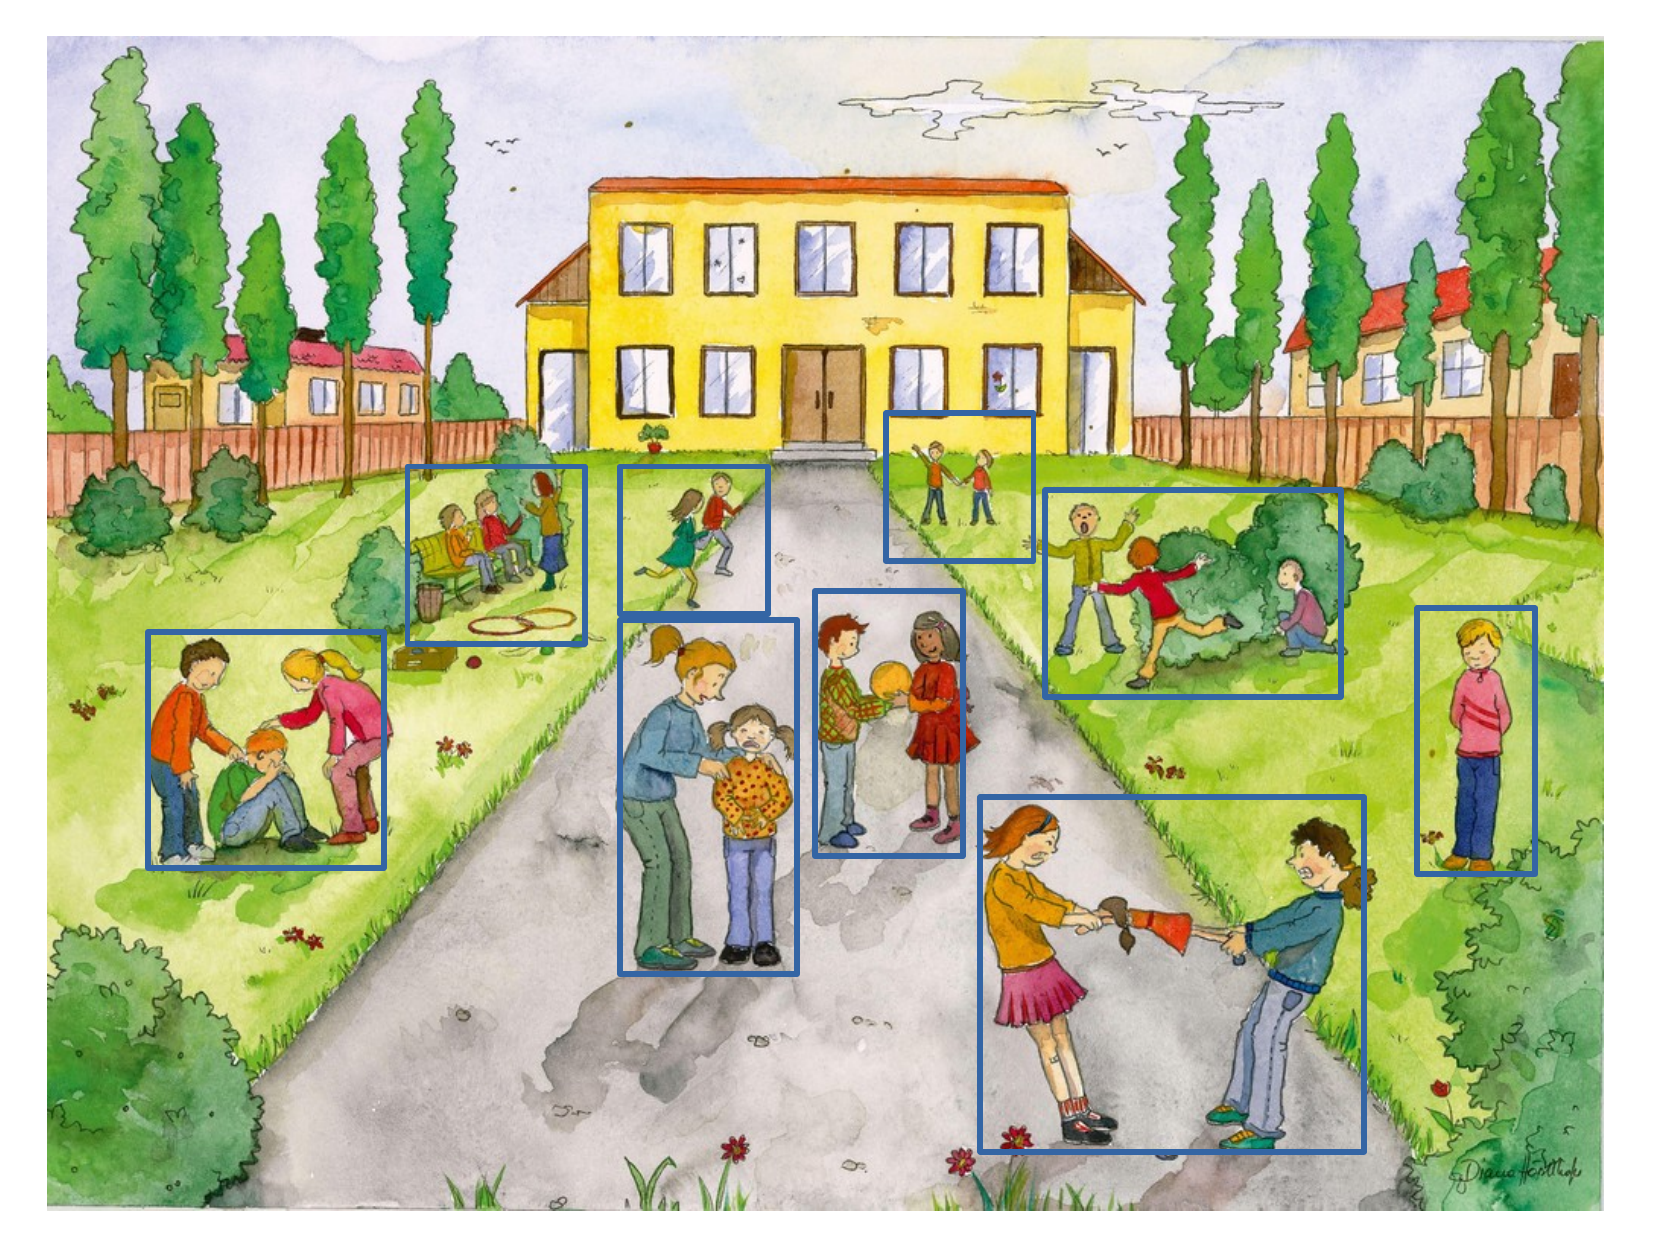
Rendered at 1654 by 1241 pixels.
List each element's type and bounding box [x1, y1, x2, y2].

picture [47, 36, 1604, 1211]
